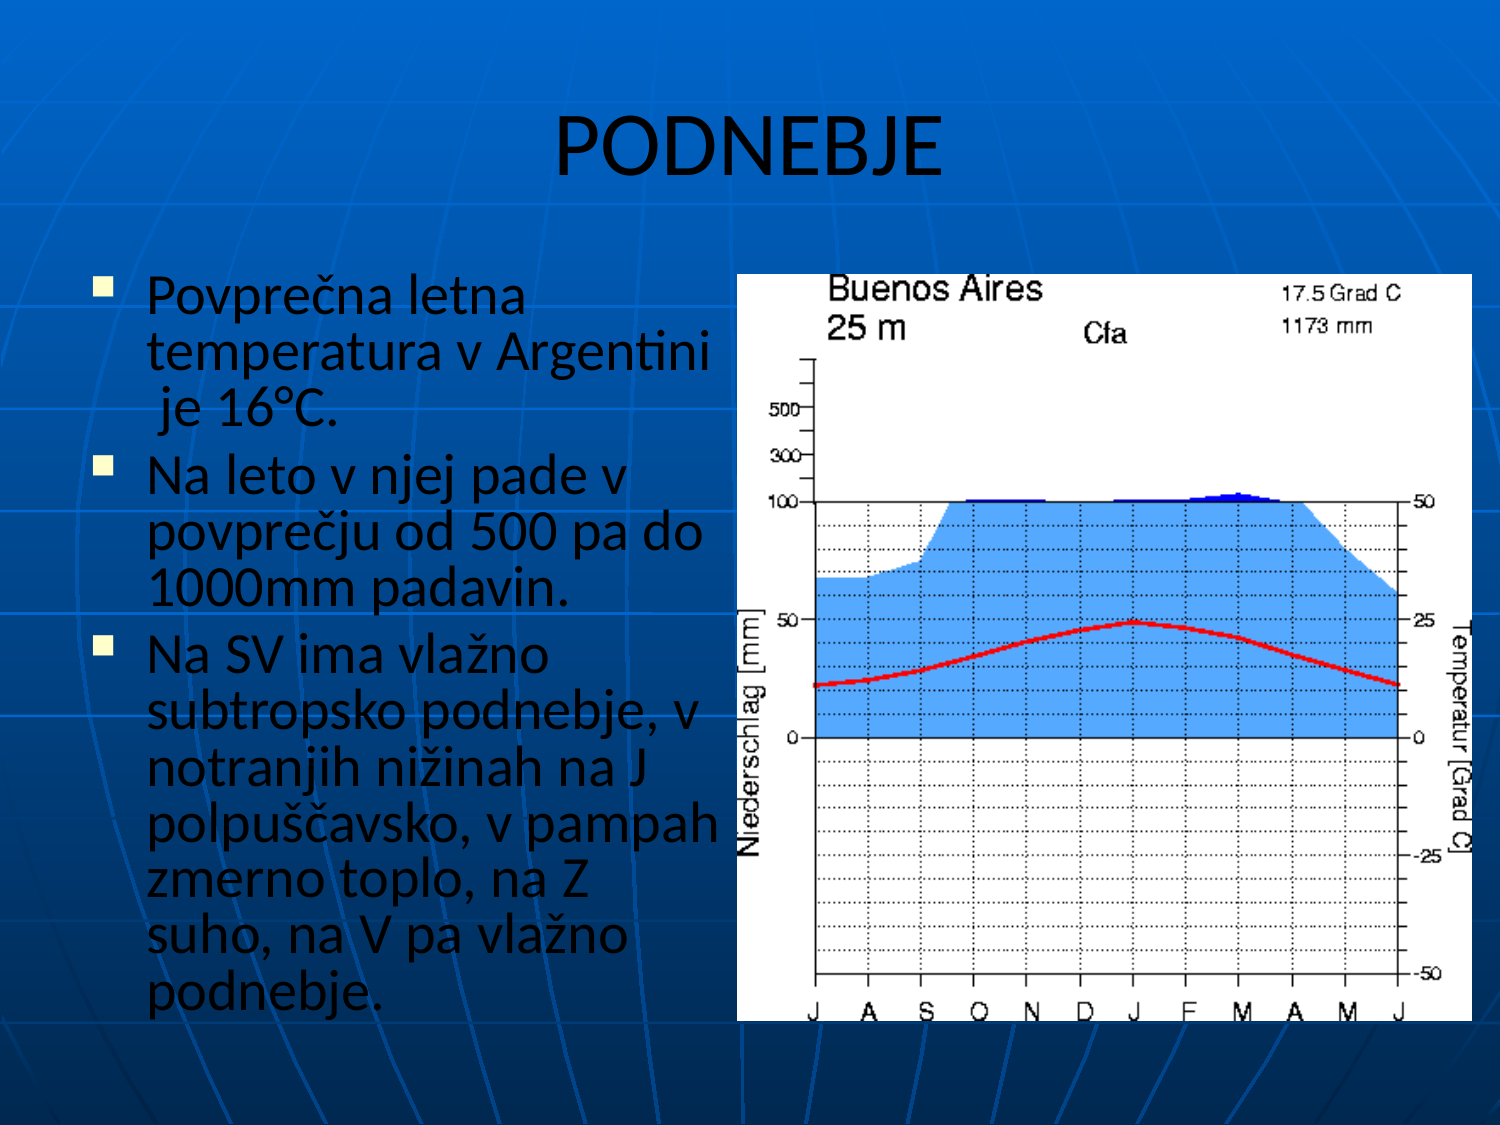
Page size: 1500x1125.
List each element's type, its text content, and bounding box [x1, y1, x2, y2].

list Povprečna letna temperatura v Argentini je 16°C. Na leto v njej pade v povprečju od 500 pa do 1000mm padavin. Na SV ima vlažno subtropsko podnebje, v notranjih nižinah na J polpuščavsko, v pampah zmerno toplo, na Z suho, na V pa vlažno podnebje. [75, 262, 738, 1006]
picture [737, 274, 1472, 1021]
title PODNEBJE [75, 45, 1425, 233]
